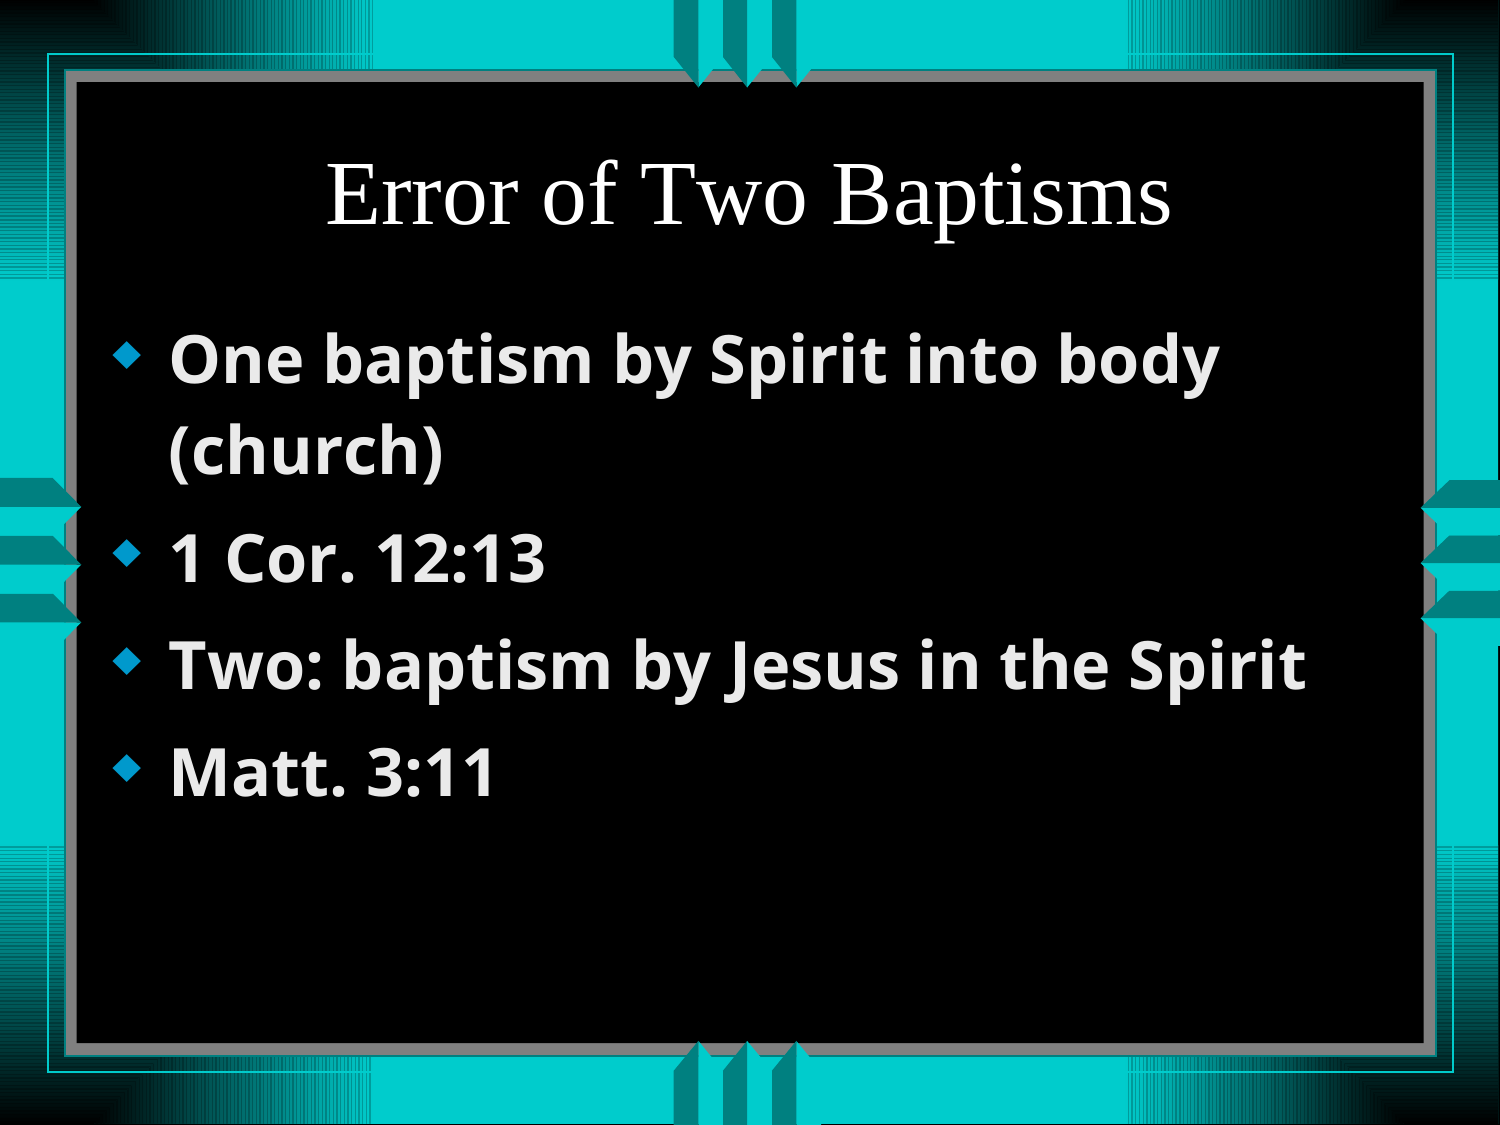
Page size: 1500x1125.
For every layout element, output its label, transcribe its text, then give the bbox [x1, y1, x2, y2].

title Error of Two Baptisms [112, 99, 1388, 288]
list One baptism by Spirit into body (church) 1 Cor. 12:13 Two: baptism by Jesus in the Spirit Matt. 3:11 [112, 312, 1426, 626]
